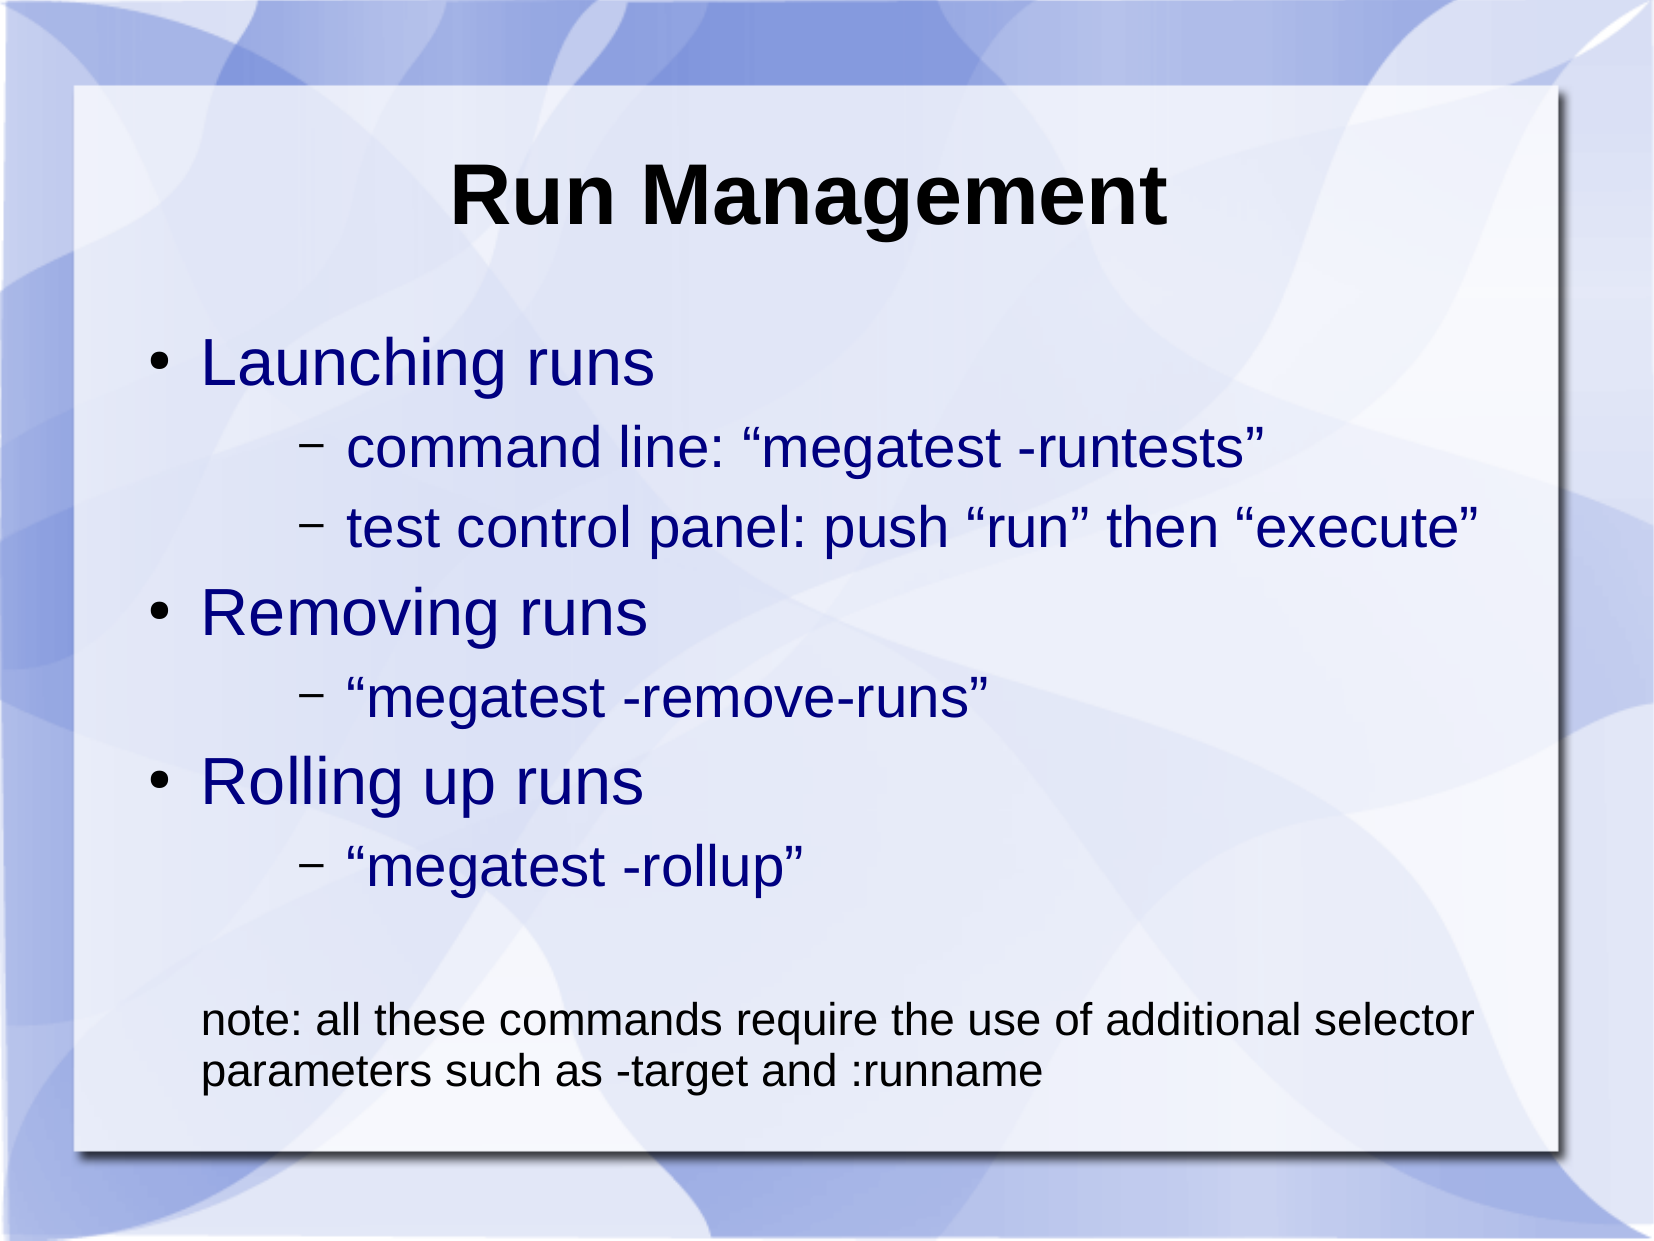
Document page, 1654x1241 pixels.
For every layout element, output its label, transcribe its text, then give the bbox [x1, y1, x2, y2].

title Run Management [82, 90, 1536, 298]
picture [0, 0, 1654, 1241]
list Launching runs command line: “megatest -runtests” test control panel: push “run” then “execute” Removing runs “megatest -remove-runs” Rolling up runs “megatest -rollup” note: all these commands require the use of additional selector parameters such as -target and :runname [129, 324, 1489, 1096]
